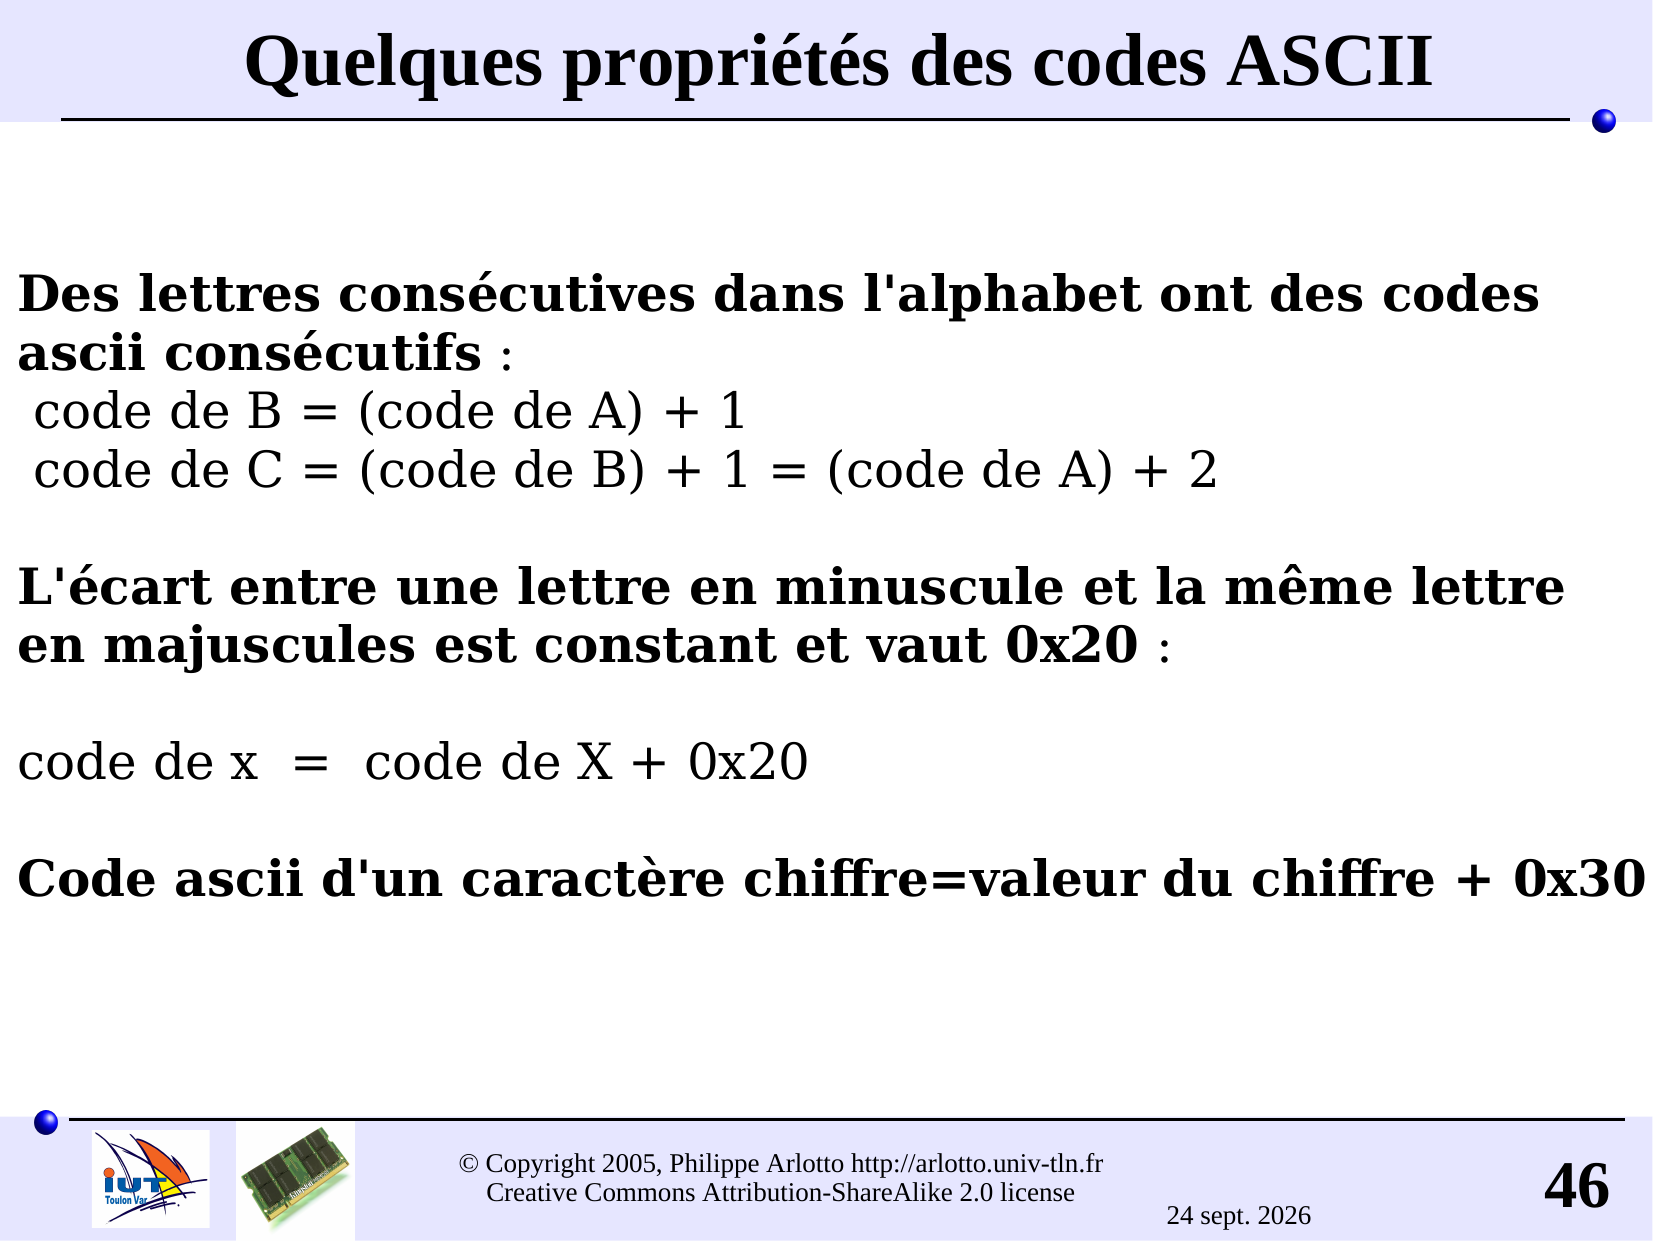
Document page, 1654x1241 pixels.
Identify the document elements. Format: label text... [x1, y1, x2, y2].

text_box Des lettres consécutives dans l'alphabet ont des codes ascii consécutifs : code de B = (code de A) + 1 code de C = (code de B) + 1 = (code de A) + 2 L'écart entre une lettre en minuscule et la même lettre en majuscules est constant et vaut 0x20 : code de x = code de X + 0x20 Code ascii d'un caractère chiffre=valeur du chiffre + 0x30 [17, 206, 1653, 967]
picture [236, 1121, 355, 1241]
title Quelques propriétés des codes ASCII [95, 11, 1585, 110]
